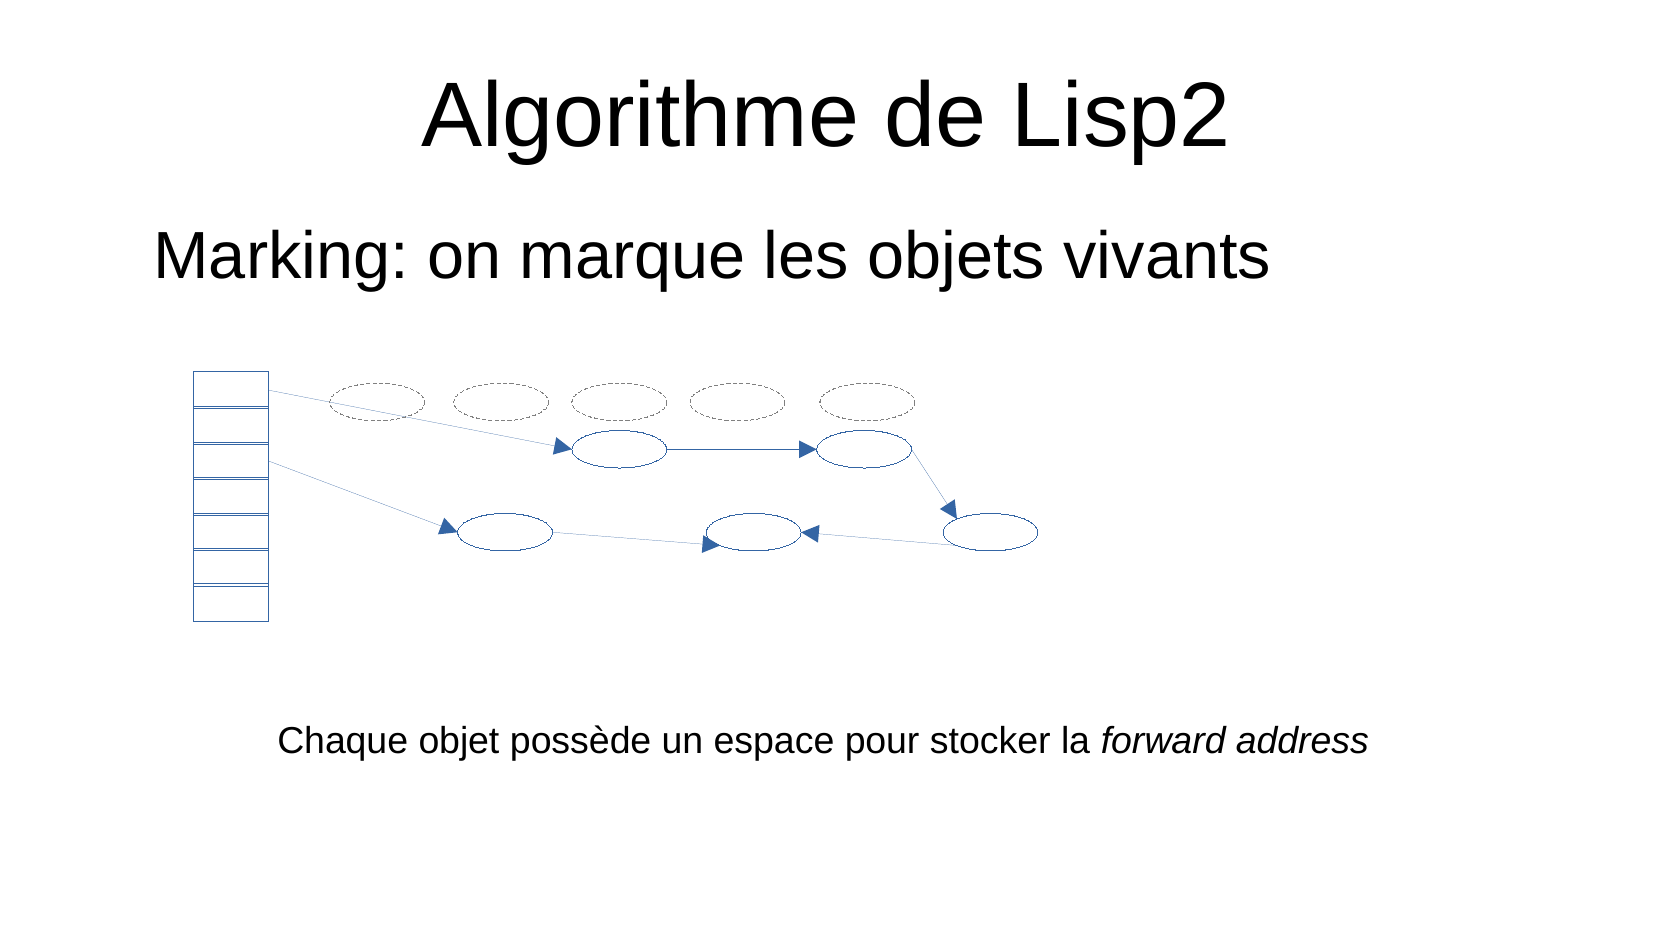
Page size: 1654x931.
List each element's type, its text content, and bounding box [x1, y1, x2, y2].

text_box Chaque objet possède un espace pour stocker la forward address [262, 712, 1387, 770]
list Marking: on marque les objets vivants [82, 217, 1571, 301]
title Algorithme de Lisp2 [82, 37, 1571, 193]
